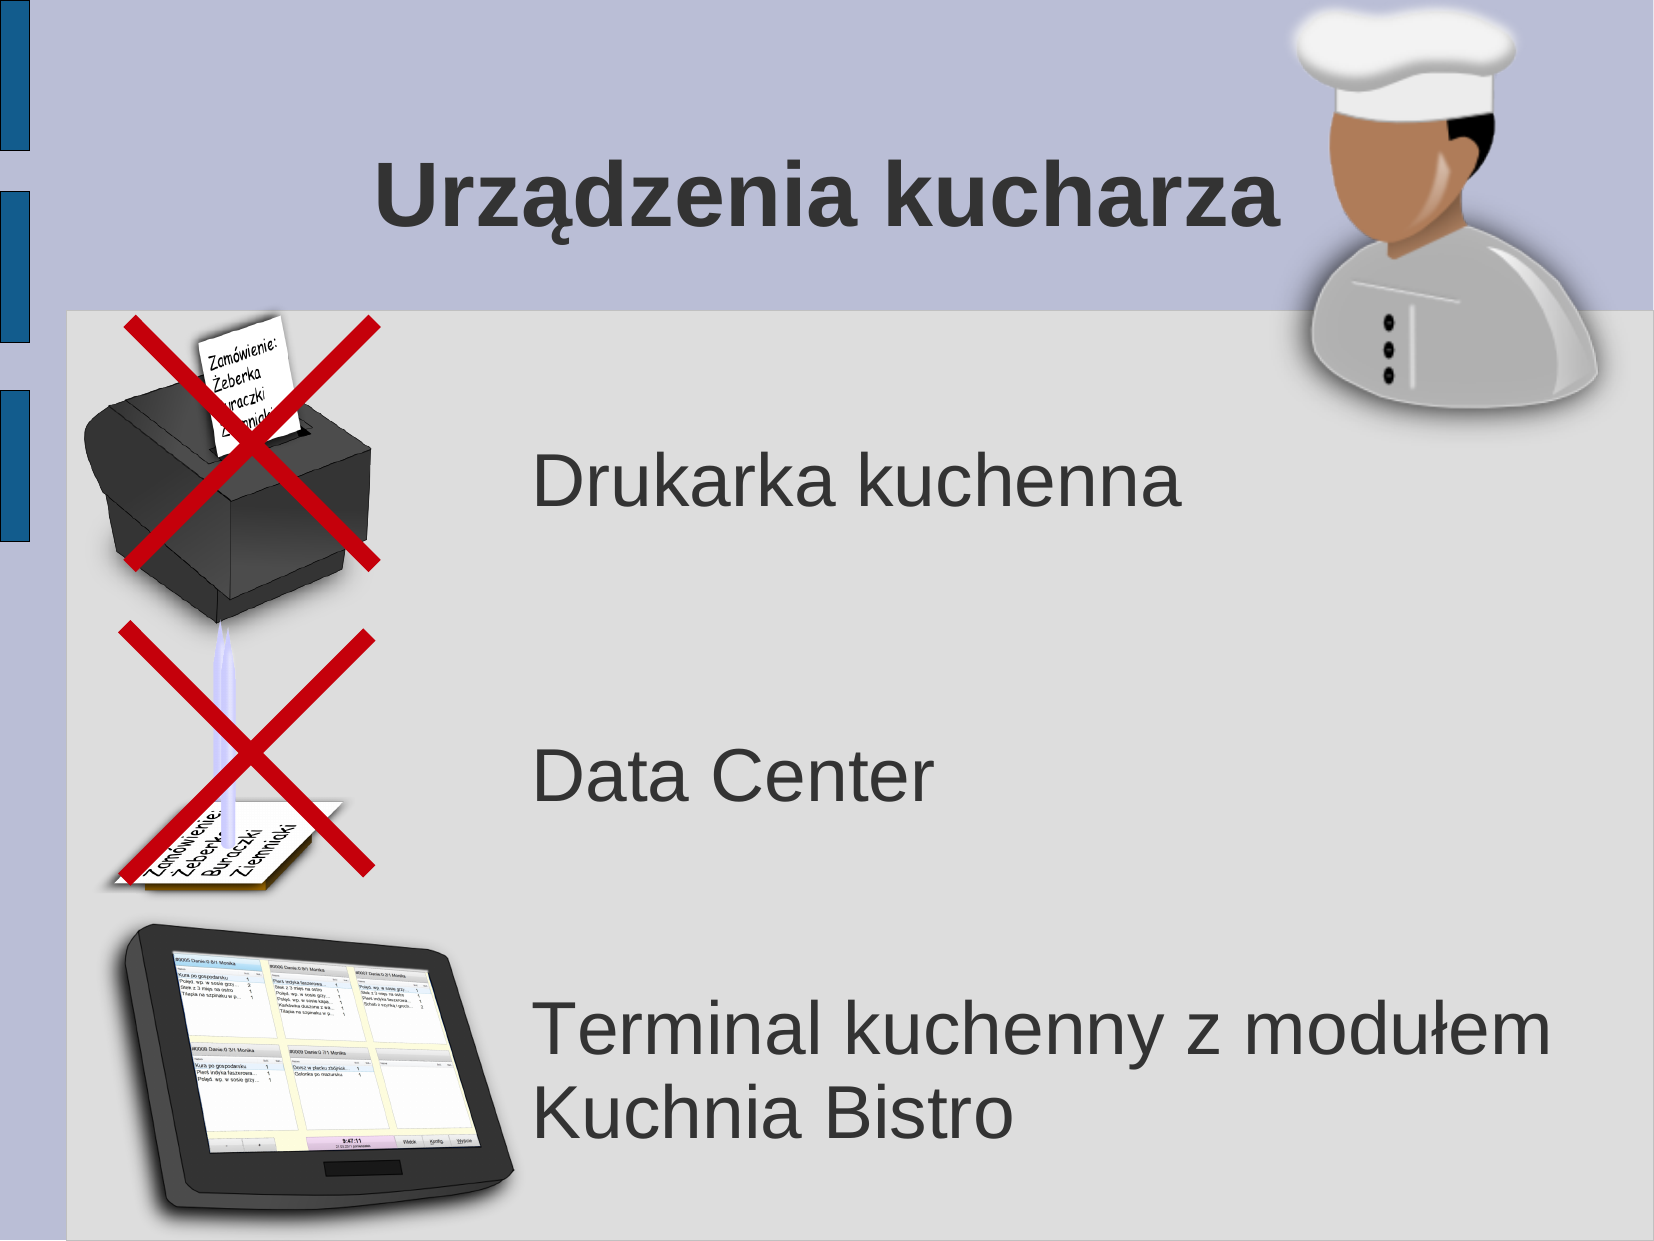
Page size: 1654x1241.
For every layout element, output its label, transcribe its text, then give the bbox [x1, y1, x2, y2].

text_box [123, 314, 381, 573]
text_box [118, 620, 376, 886]
title Data Center [531, 679, 1625, 872]
picture [1210, 0, 1654, 473]
title Urządzenia kucharza [121, 98, 1210, 291]
title Drukarka kuchenna [531, 383, 1625, 577]
picture [59, 265, 562, 1241]
title Terminal kuchenny z modułem Kuchnia Bistro [531, 974, 1625, 1167]
picture [265, 663, 355, 843]
